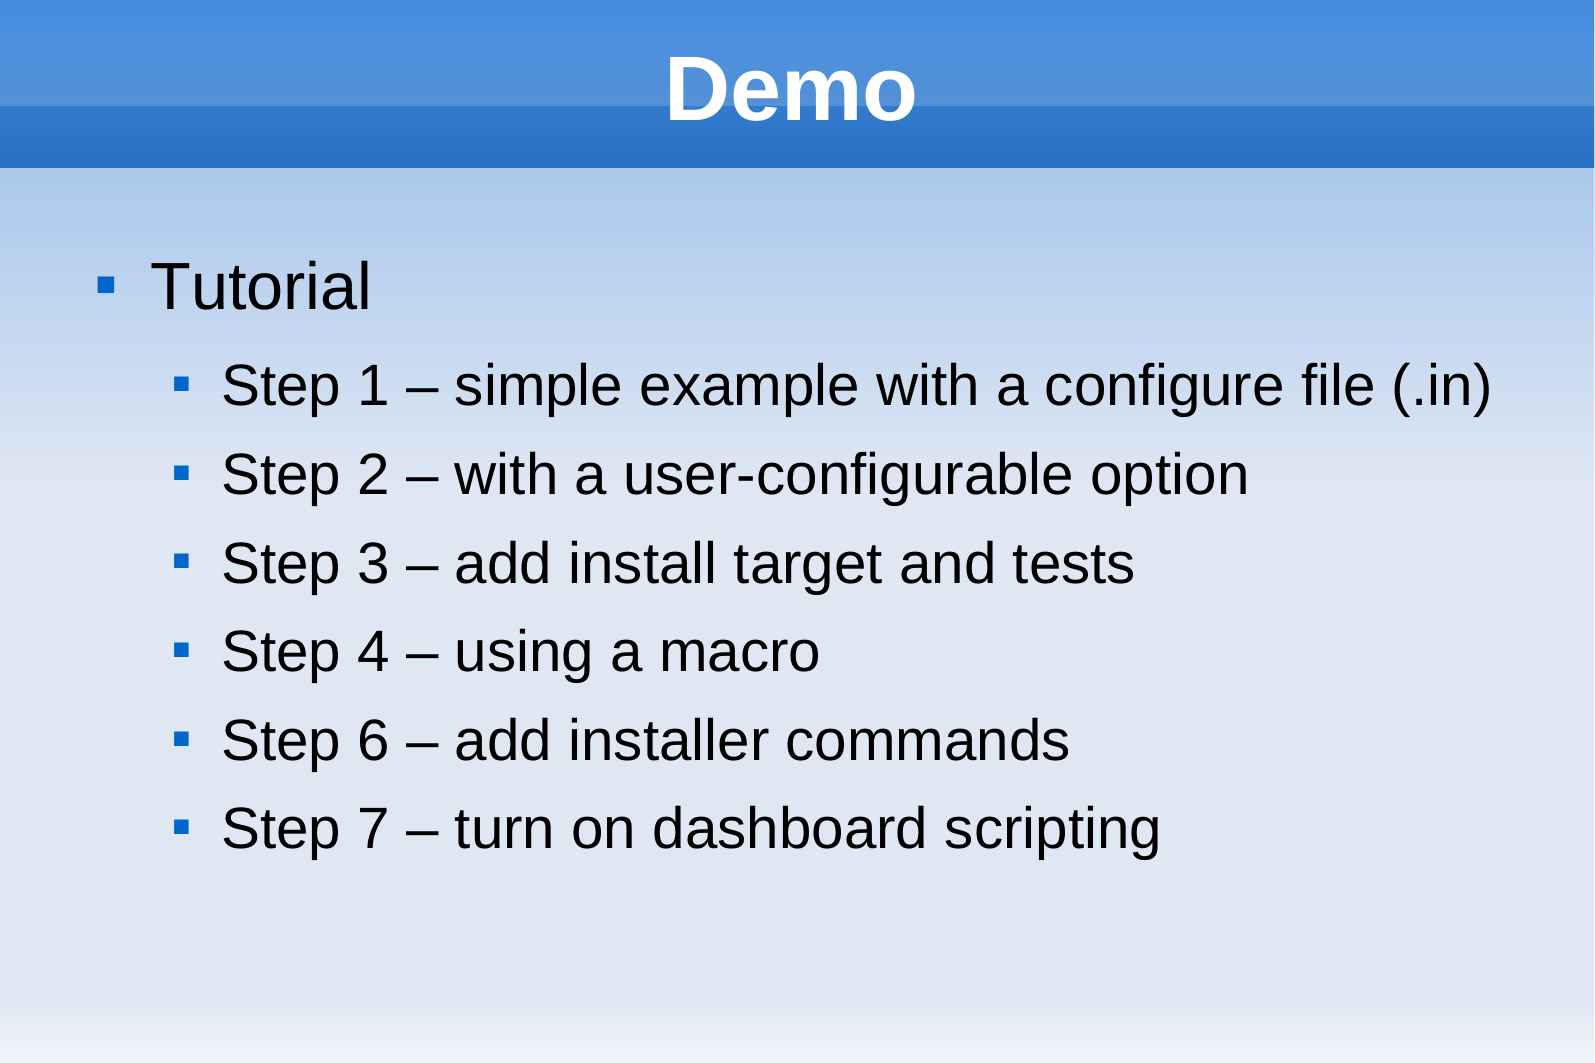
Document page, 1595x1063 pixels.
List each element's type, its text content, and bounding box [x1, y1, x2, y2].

picture [0, 0, 1595, 1063]
title Demo [74, 0, 1510, 178]
list Tutorial Step 1 – simple example with a configure file (.in) Step 2 – with a user-configurable option Step 3 – add install target and tests Step 4 – using a macro Step 6 – add installer commands Step 7 – turn on dashboard scripting [79, 248, 1515, 951]
